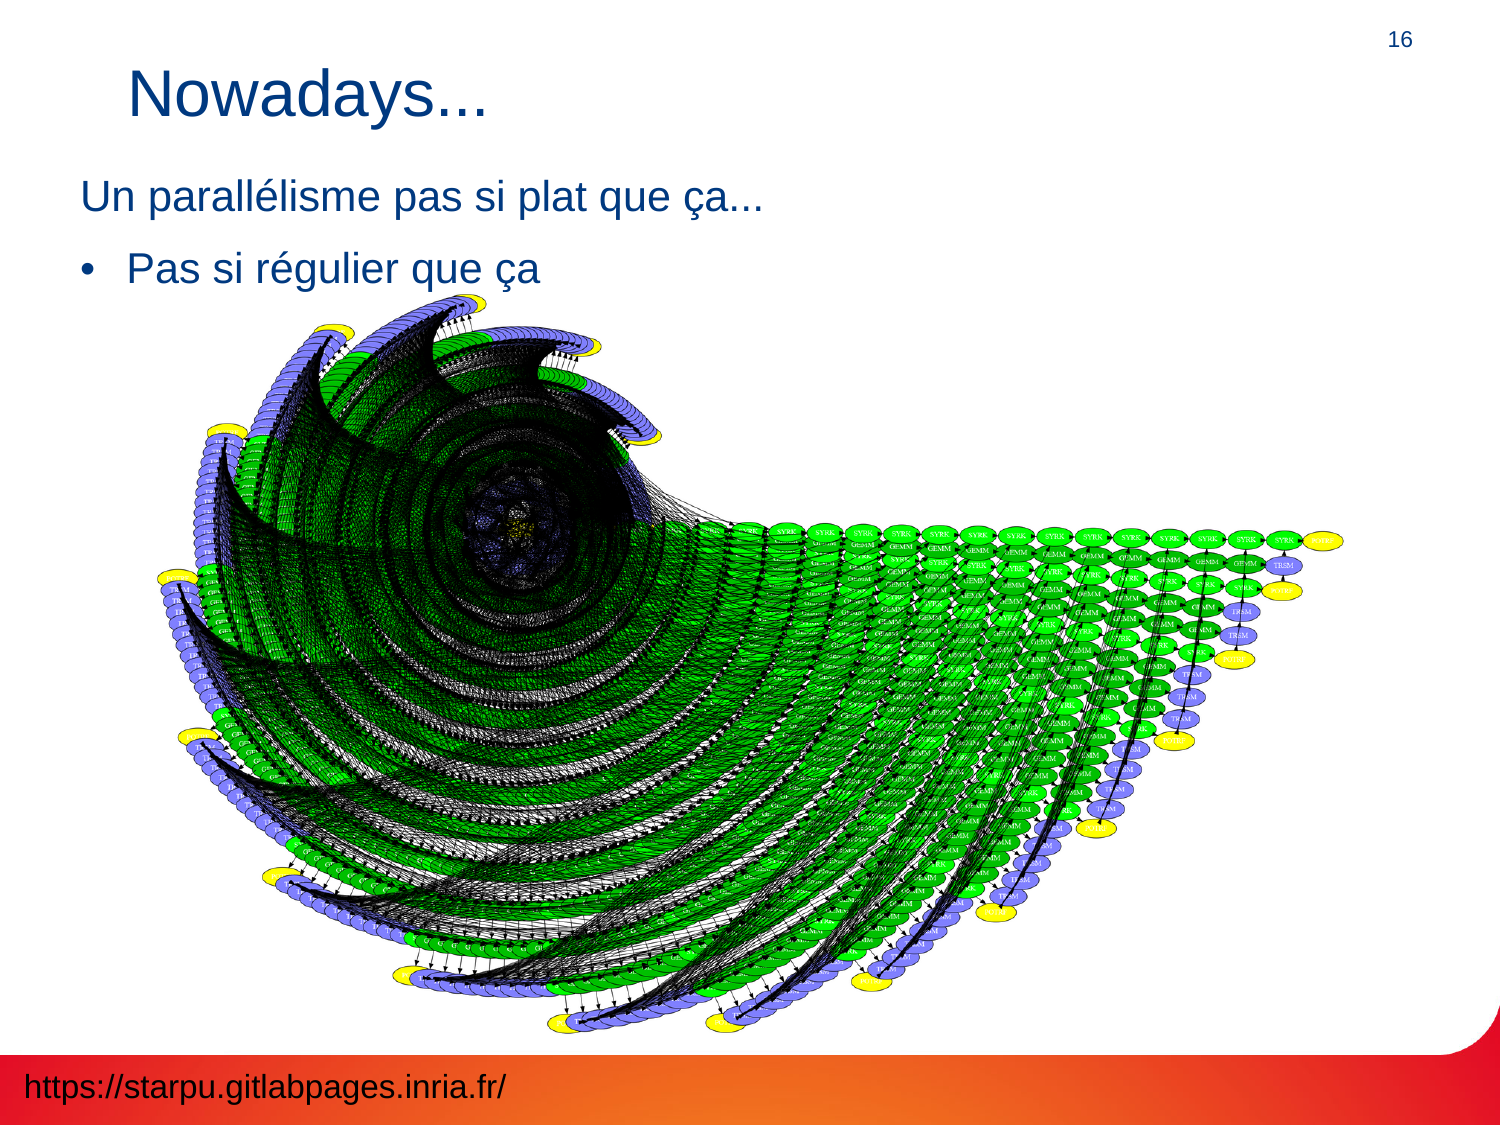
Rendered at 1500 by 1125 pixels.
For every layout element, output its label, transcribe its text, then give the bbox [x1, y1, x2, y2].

title Nowadays... [112, 0, 1474, 188]
list Un parallélisme pas si plat que ça... Pas si régulier que ça [65, 164, 1428, 946]
picture [0, 292, 1500, 1125]
